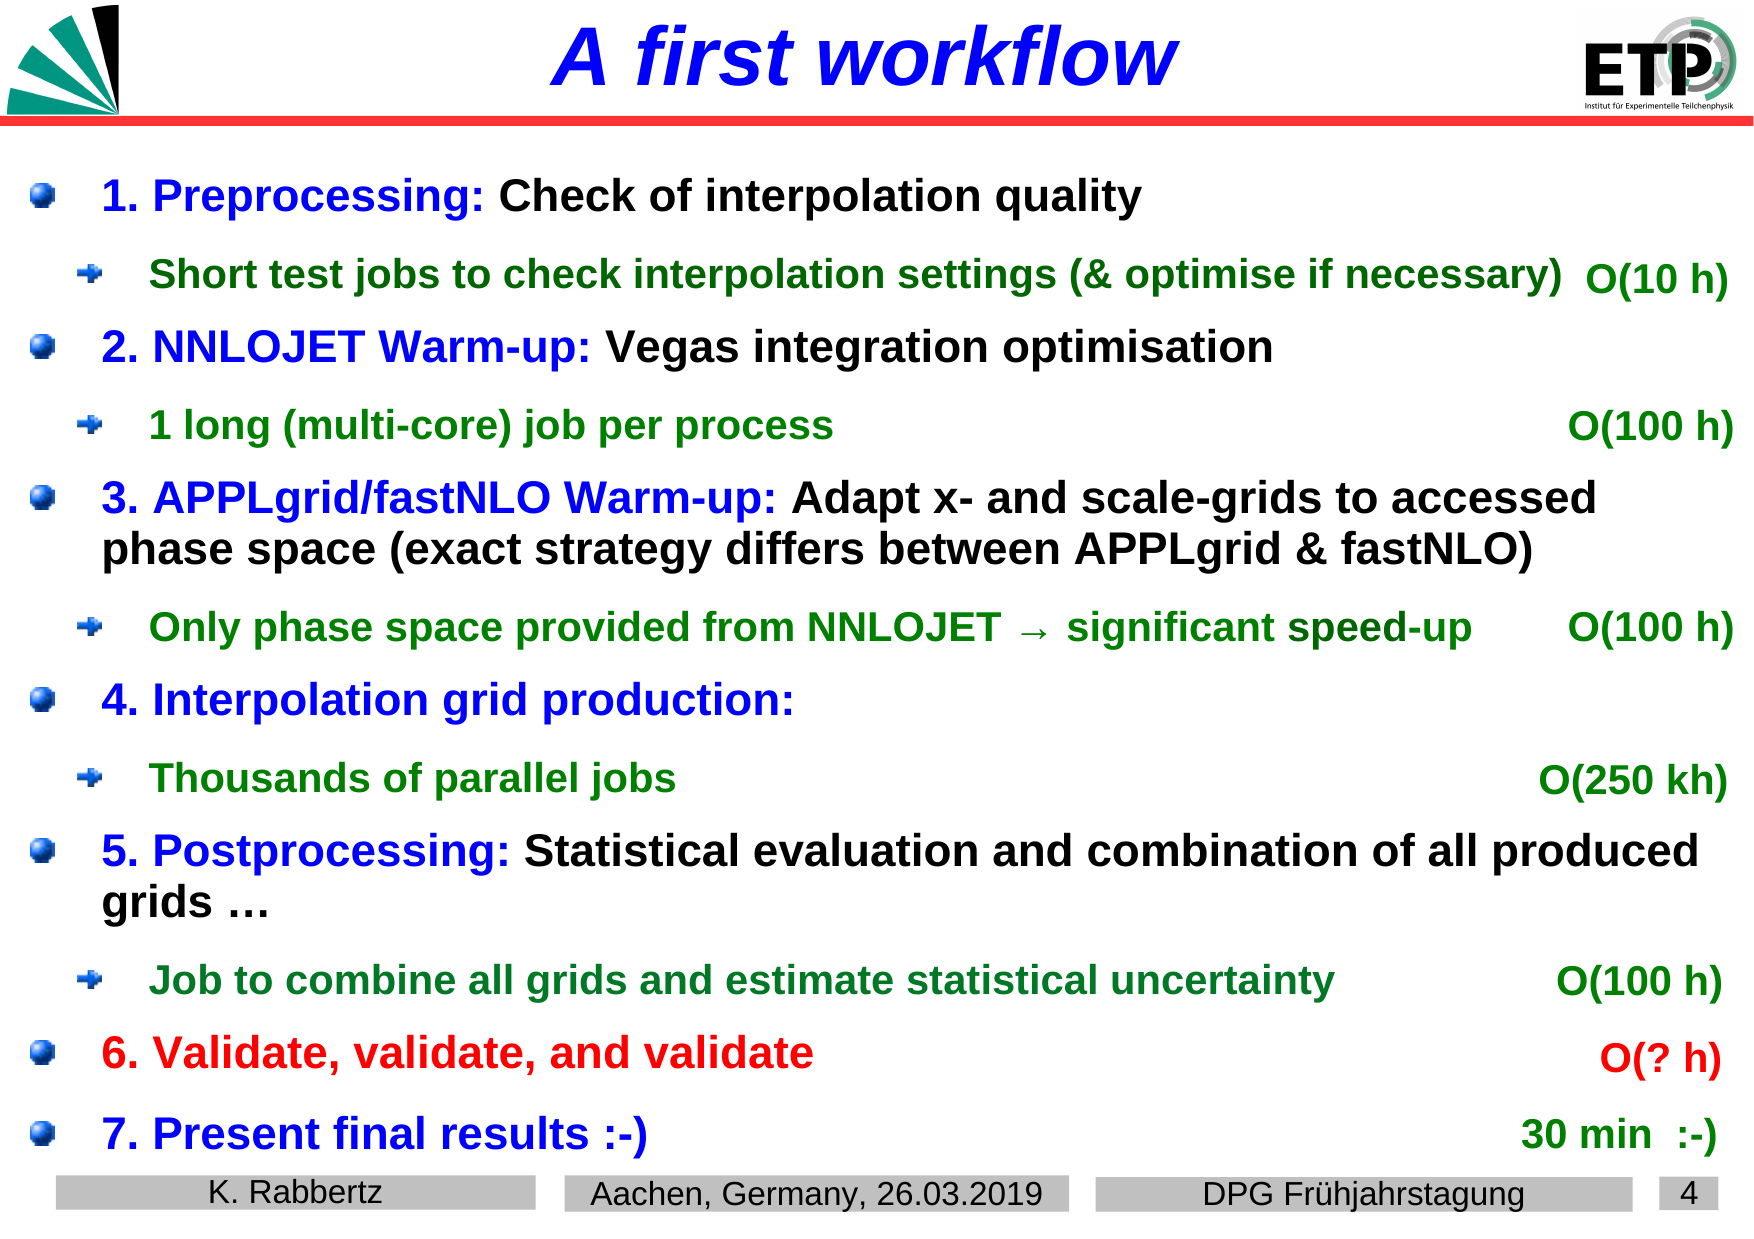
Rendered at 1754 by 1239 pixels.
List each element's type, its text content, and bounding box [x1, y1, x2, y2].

text_box O(? h) [1587, 1028, 1746, 1094]
title A first workflow [123, 0, 1606, 114]
text_box O(100 h) [1544, 951, 1736, 1011]
picture [1606, 9, 1744, 113]
text_box O(250 kh) [1526, 751, 1754, 810]
text_box O(100 h) [1555, 597, 1748, 657]
text_box 30 min :-) [1509, 1104, 1742, 1164]
text_box O(100 h) [1555, 396, 1748, 456]
picture [7, 5, 119, 116]
list 1. Preprocessing: Check of interpolation quality Short test jobs to check interpolation settings (& optimise if necessary) 2. NNLOJET Warm-up: Vegas integration optimisation 1 long (multi-core) job per process 3. APPLgrid/fastNLO Warm-up: Adapt x- and scale-grids to accessed phase space (exact strategy differs between APPLgrid & fastNLO) Only phase space provided from NNLOJET → significant speed-up 4. Interpolation grid production: Thousands of parallel jobs 5. Postprocessing: Statistical evaluation and combination of all produced grids … Job to combine all grids and estimate statistical uncertainty 6. Validate, validate, and validate 7. Present final results :-) [18, 169, 1735, 1159]
text_box O(10 h) [1573, 249, 1745, 309]
